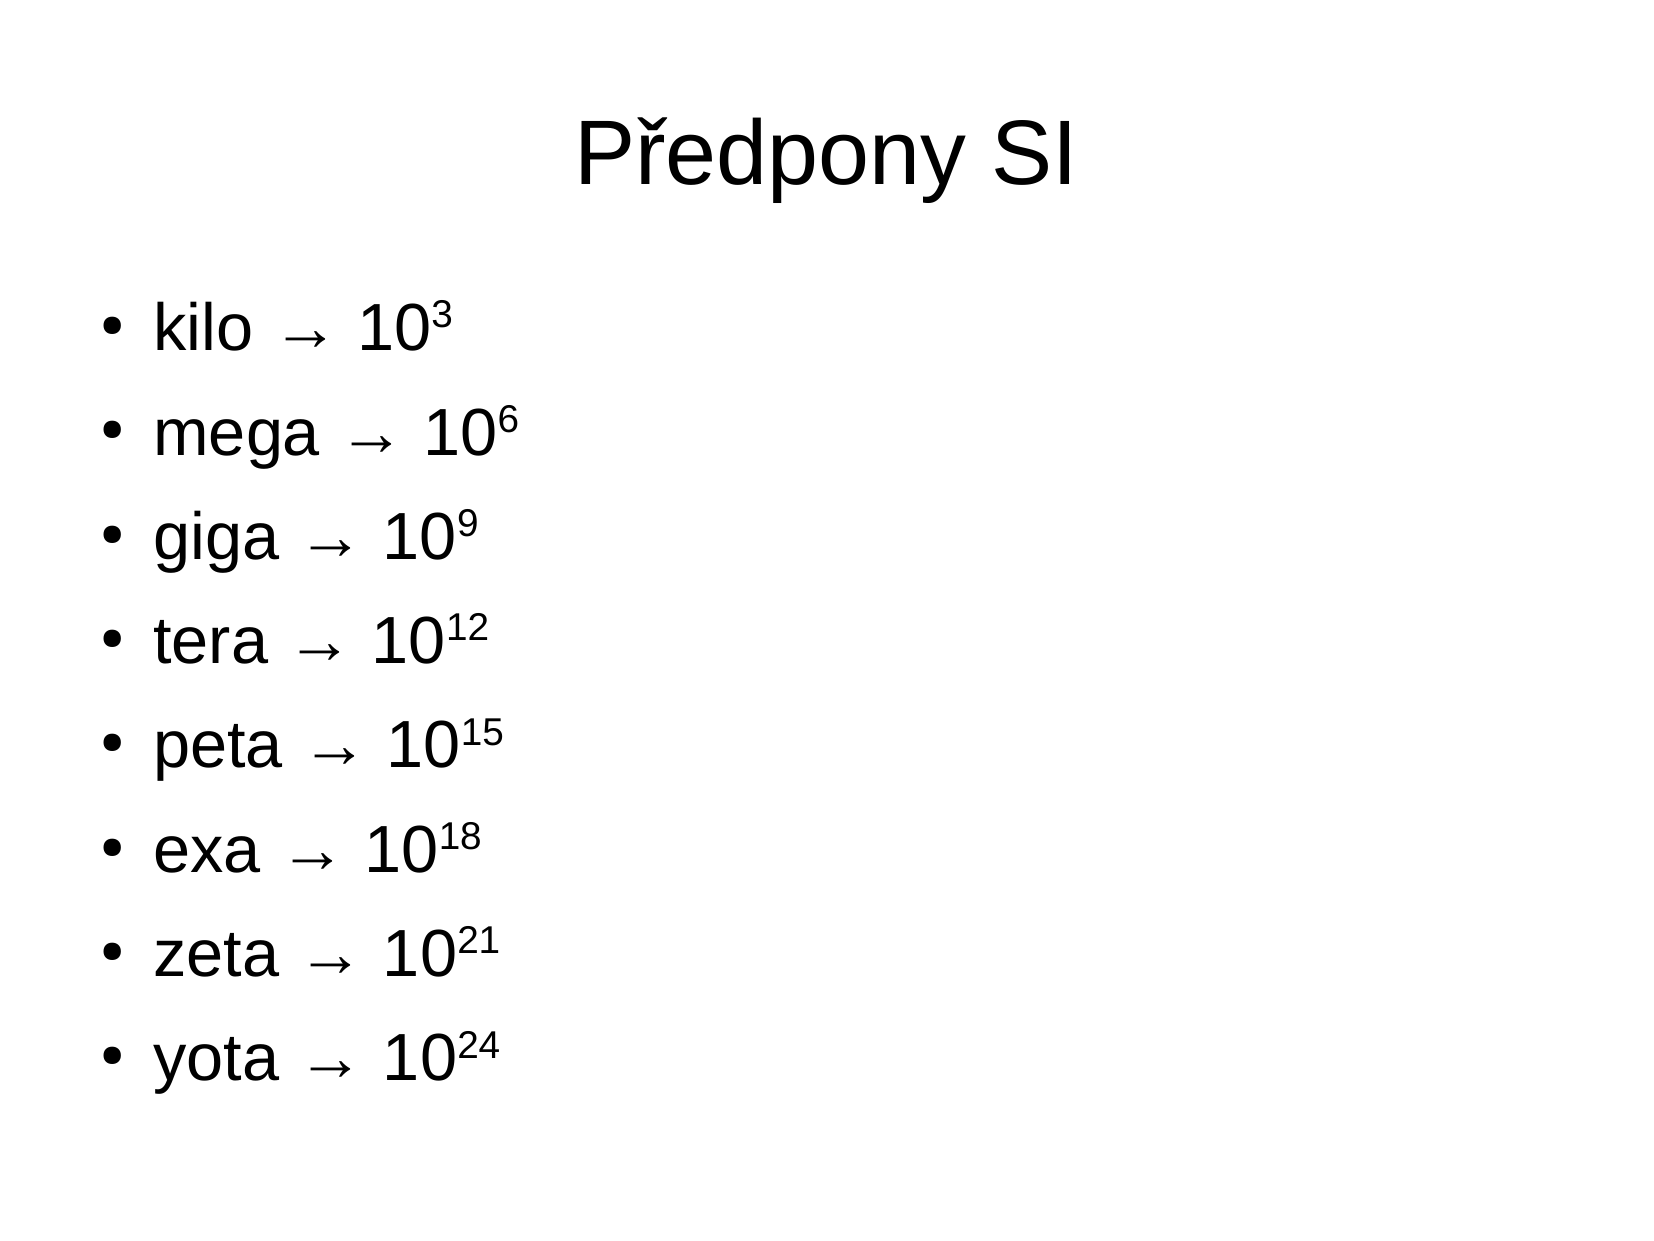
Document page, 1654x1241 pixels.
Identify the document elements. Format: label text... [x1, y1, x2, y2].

list kilo → 103 mega → 106 giga → 109 tera → 1012 peta → 1015 exa → 1018 zeta → 1021 yota → 1024 [82, 290, 1571, 1115]
title Předpony SI [82, 49, 1571, 257]
